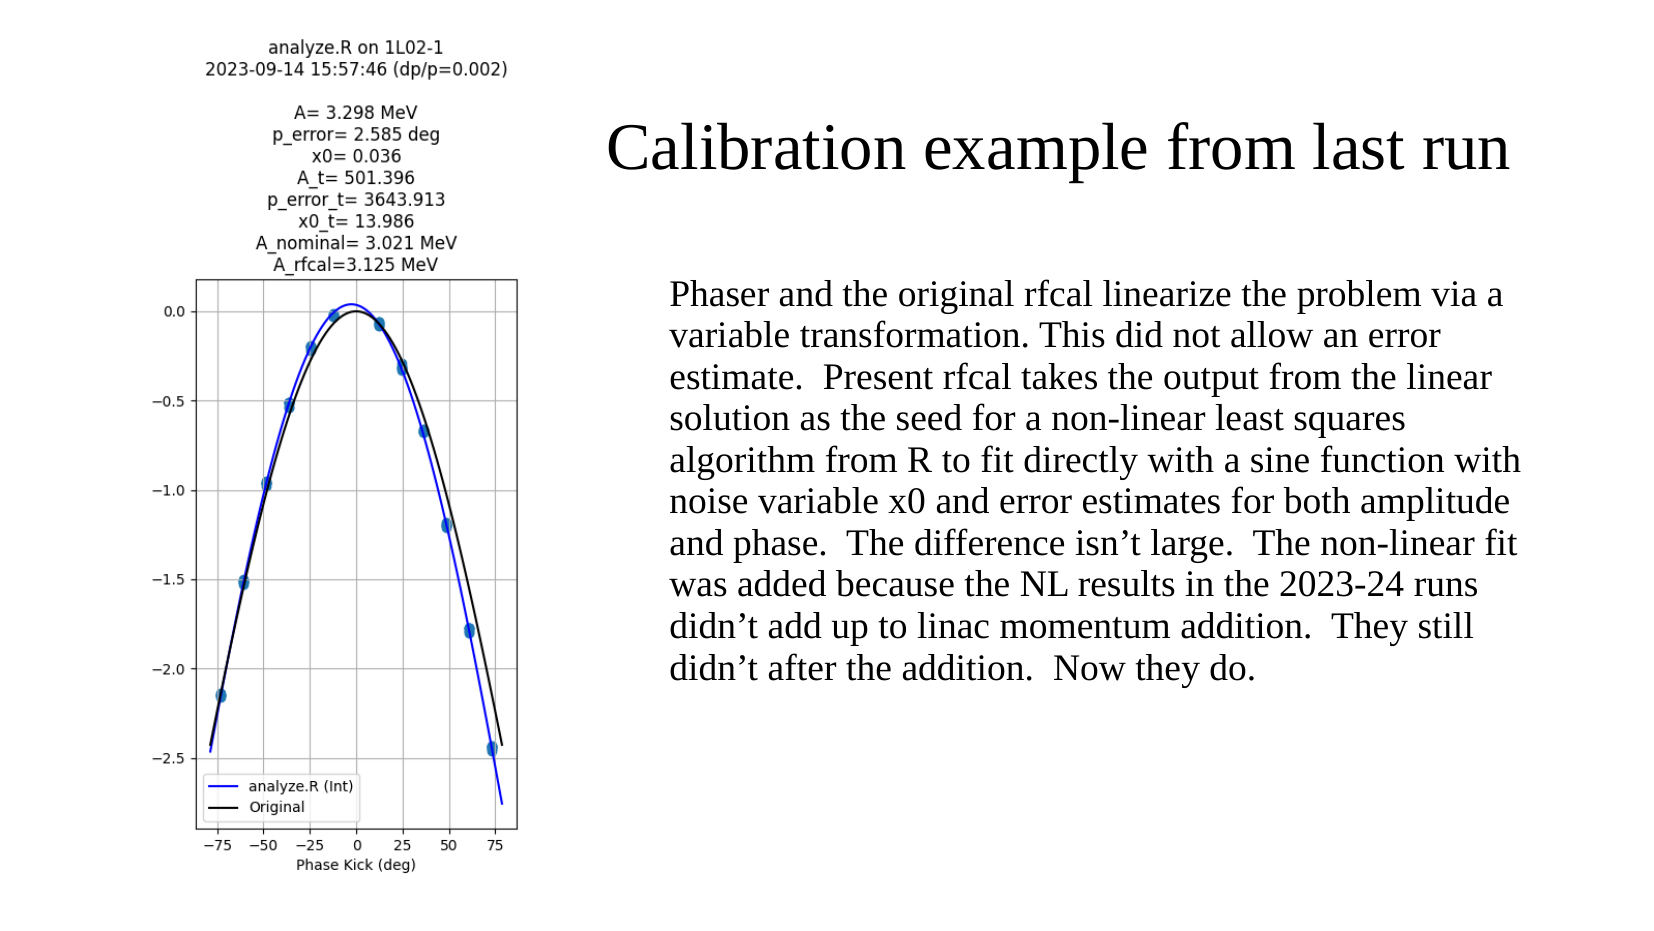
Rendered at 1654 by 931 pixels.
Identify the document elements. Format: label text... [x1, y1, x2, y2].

text_box Phaser and the original rfcal linearize the problem via a variable transformation. This did not allow an error estimate. Present rfcal takes the output from the linear solution as the seed for a non-linear least squares algorithm from R to fit directly with a sine function with noise variable x0 and error estimates for both amplitude and phase. The difference isn’t large. The non-linear fit was added because the NL results in the 2023-24 runs didn’t add up to linac momentum addition. They still didn’t after the addition. Now they do. [654, 265, 1555, 696]
title Calibration example from last run [558, 96, 1571, 197]
picture [144, 30, 558, 878]
